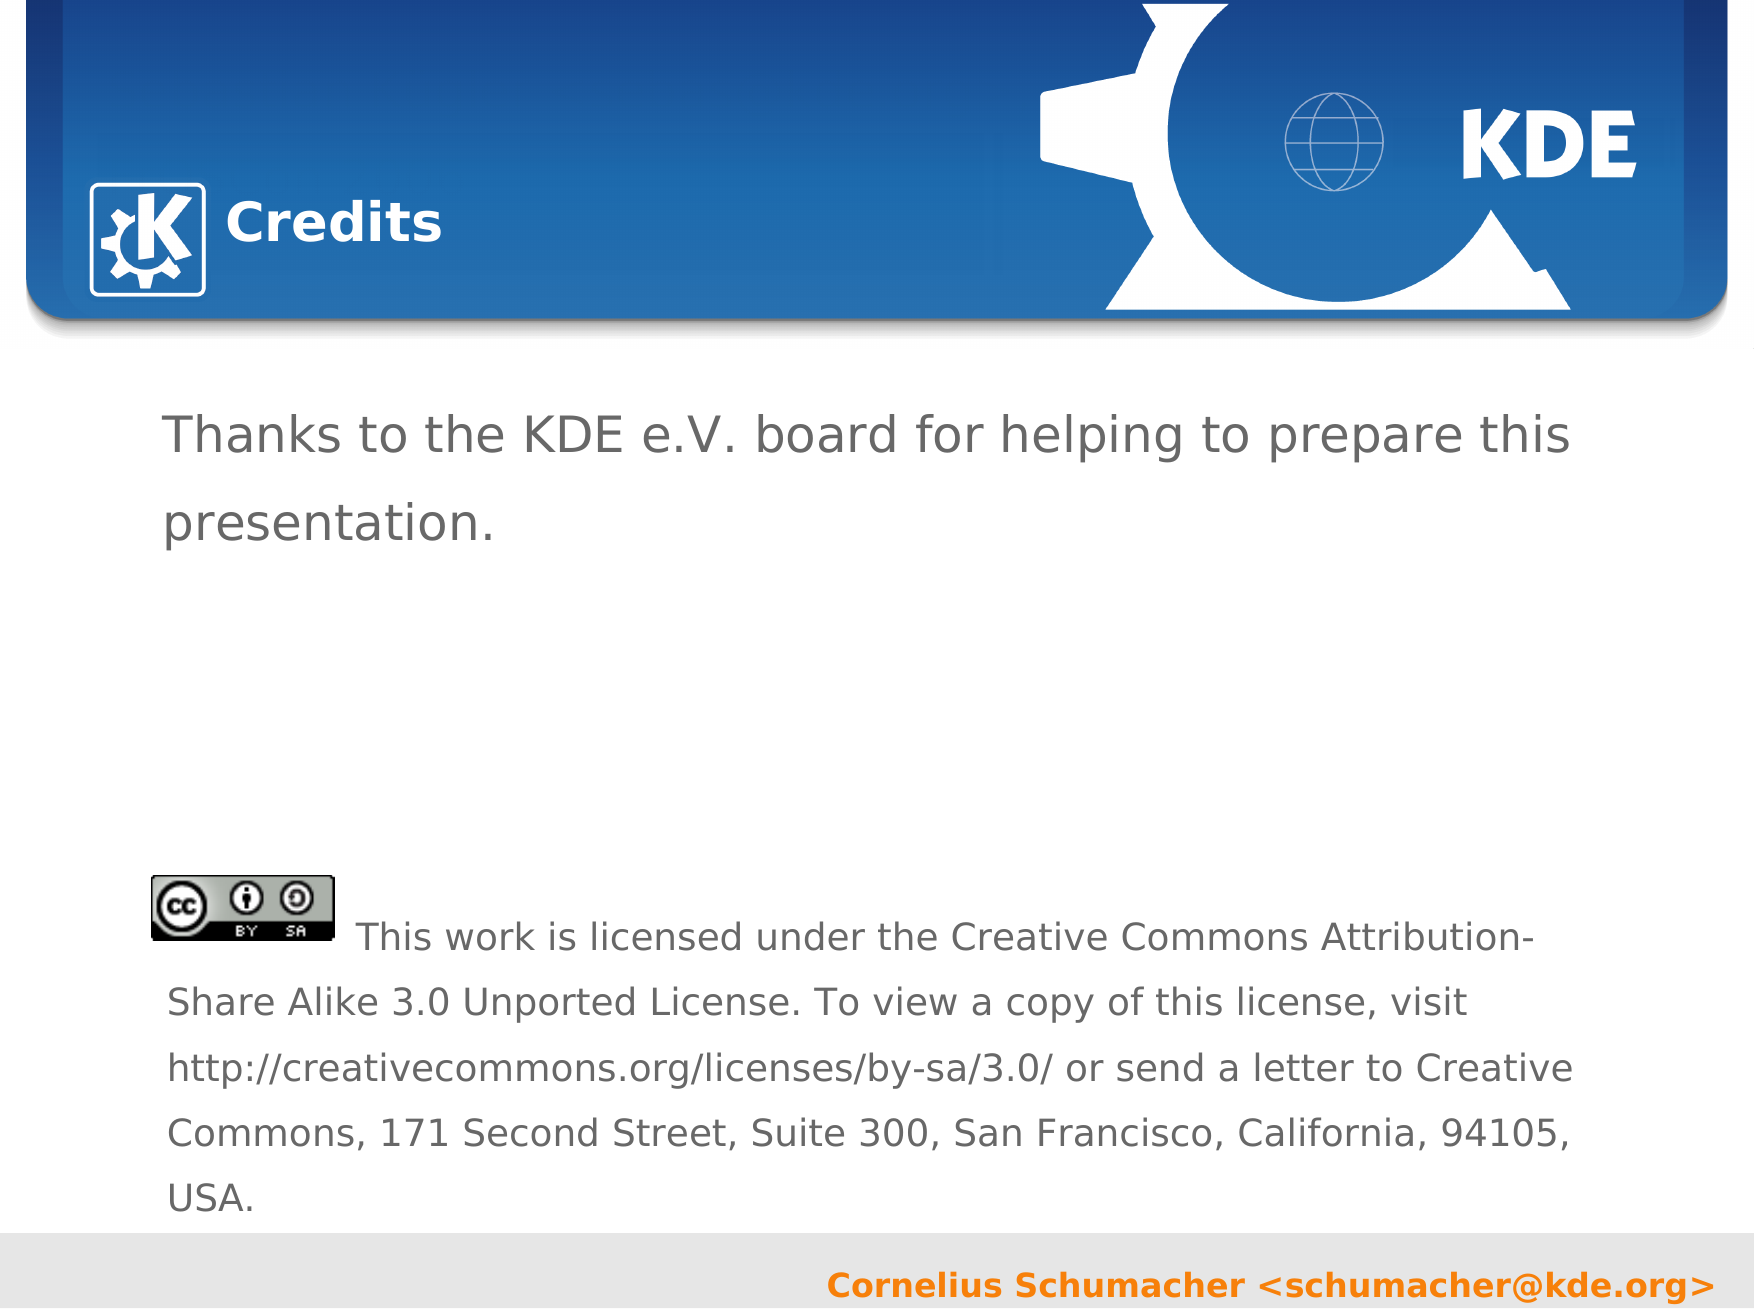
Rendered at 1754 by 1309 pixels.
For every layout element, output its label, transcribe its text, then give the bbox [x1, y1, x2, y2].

text_box Thanks to the KDE e.V. board for helping to prepare this presentation. [118, 369, 1595, 798]
title Credits [225, 181, 1126, 265]
picture [151, 875, 335, 941]
picture [0, 0, 1754, 349]
text_box This work is licensed under the Creative Commons Attribution-Share Alike 3.0 Unported License. To view a copy of this license, visit http://creativecommons.org/licenses/by-sa/3.0/ or send a letter to Creative Commons, 171 Second Street, Suite 300, San Francisco, California, 94105, USA. [122, 886, 1595, 1207]
